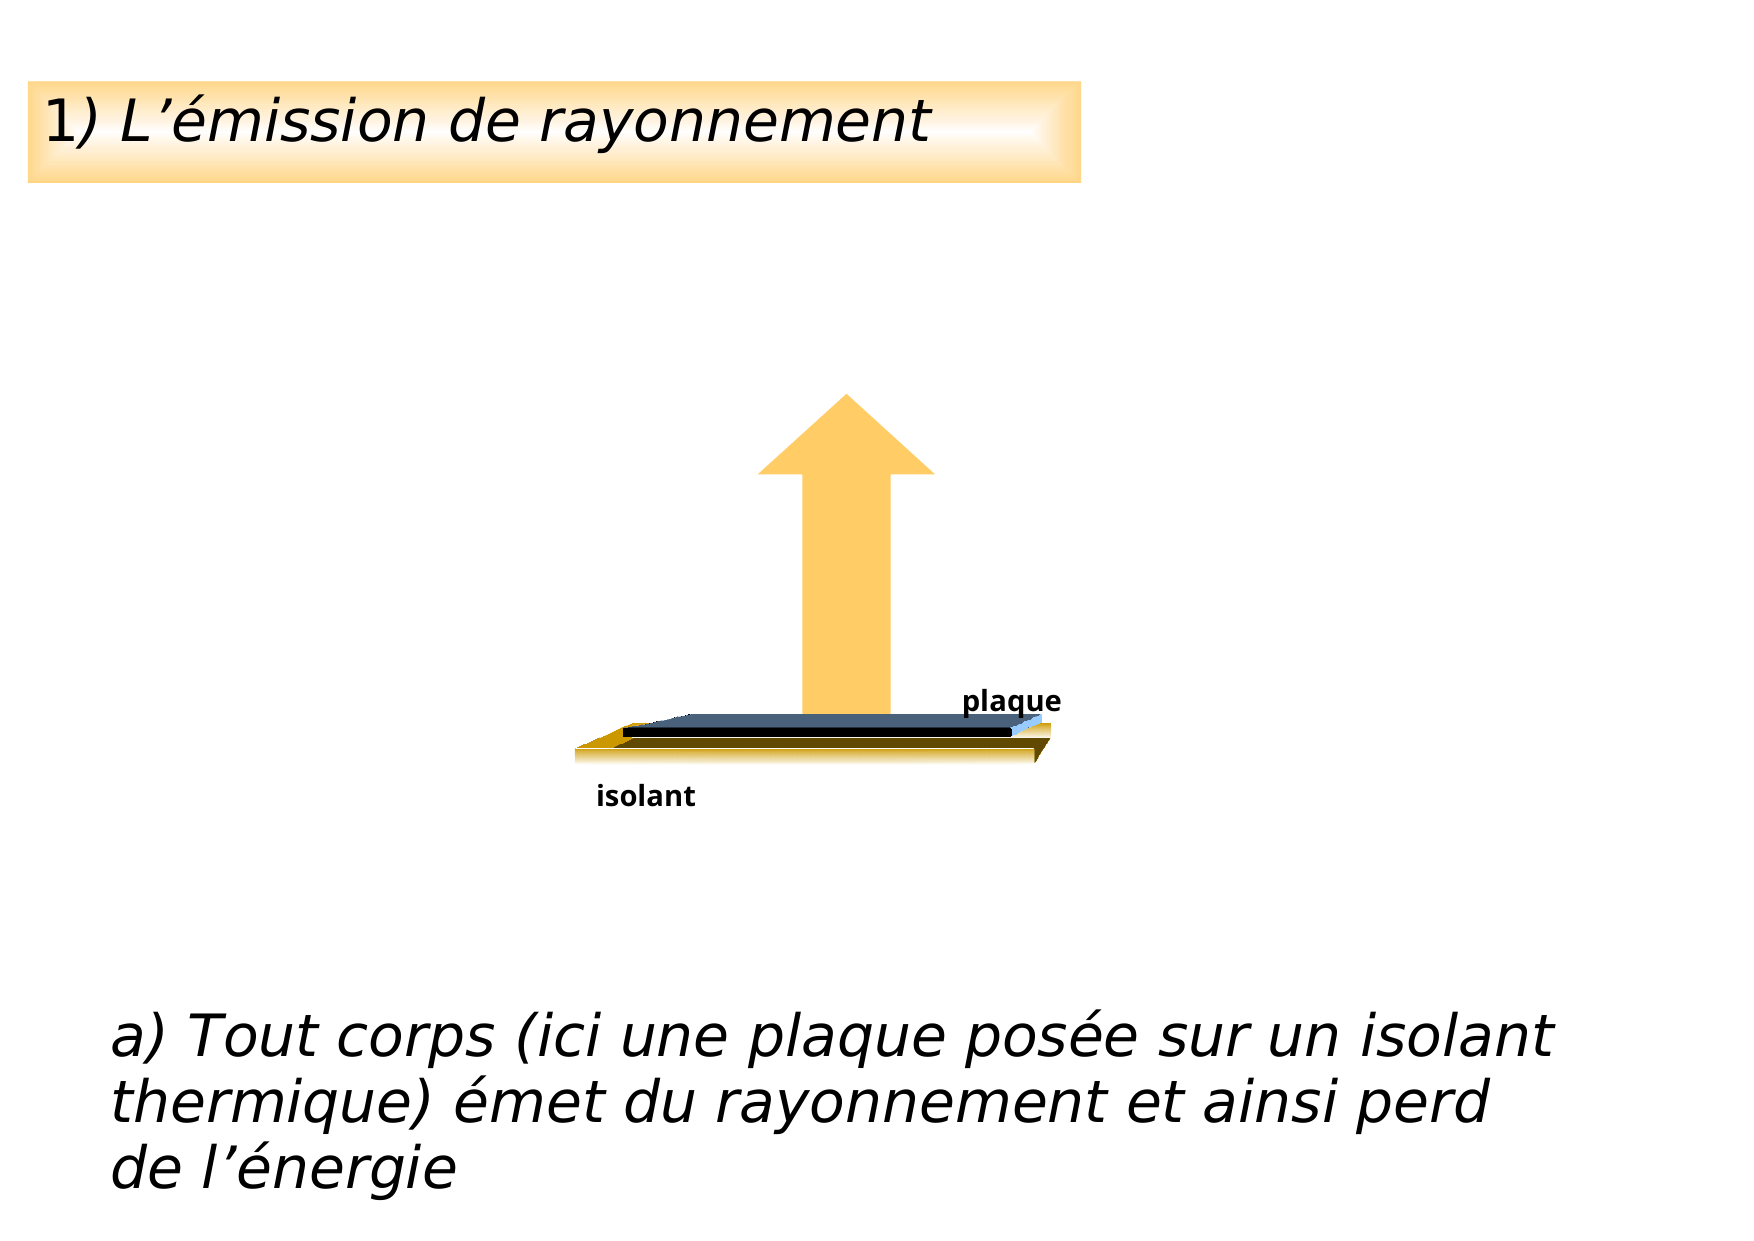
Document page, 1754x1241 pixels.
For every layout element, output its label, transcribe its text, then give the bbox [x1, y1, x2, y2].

text_box 1) L’émission de rayonnement [27, 81, 1080, 183]
text_box [757, 393, 936, 706]
picture [570, 706, 1056, 775]
text_box isolant [581, 767, 833, 843]
text_box a) Tout corps (ici une plaque posée sur un isolant thermique) émet du rayonnement et ainsi perd de l’énergie [95, 996, 1584, 1216]
text_box plaque [947, 673, 1199, 748]
